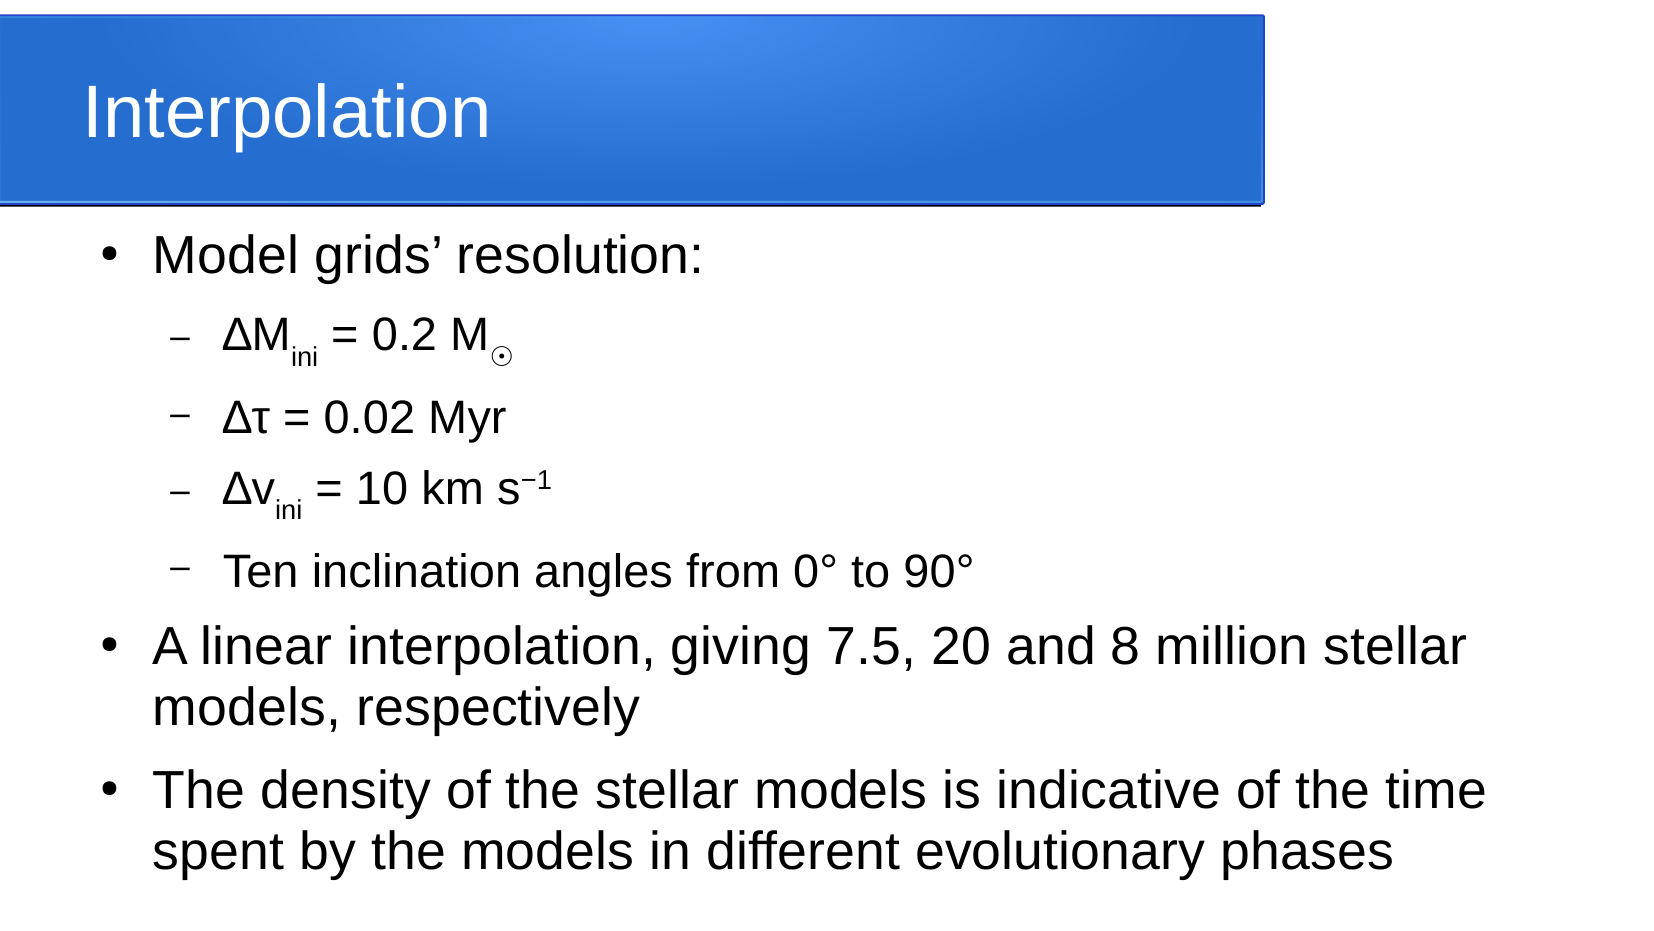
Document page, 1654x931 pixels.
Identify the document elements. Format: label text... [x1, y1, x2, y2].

title Interpolation [82, 35, 1235, 189]
list Model grids’ resolution: ∆Mini = 0.2 M☉ ∆τ = 0.02 Myr ∆vini = 10 km s−1 Ten inclination angles from 0° to 90° A linear interpolation, giving 7.5, 20 and 8 million stellar models, respectively The density of the stellar models is indicative of the time spent by the models in different evolutionary phases [82, 224, 1571, 886]
